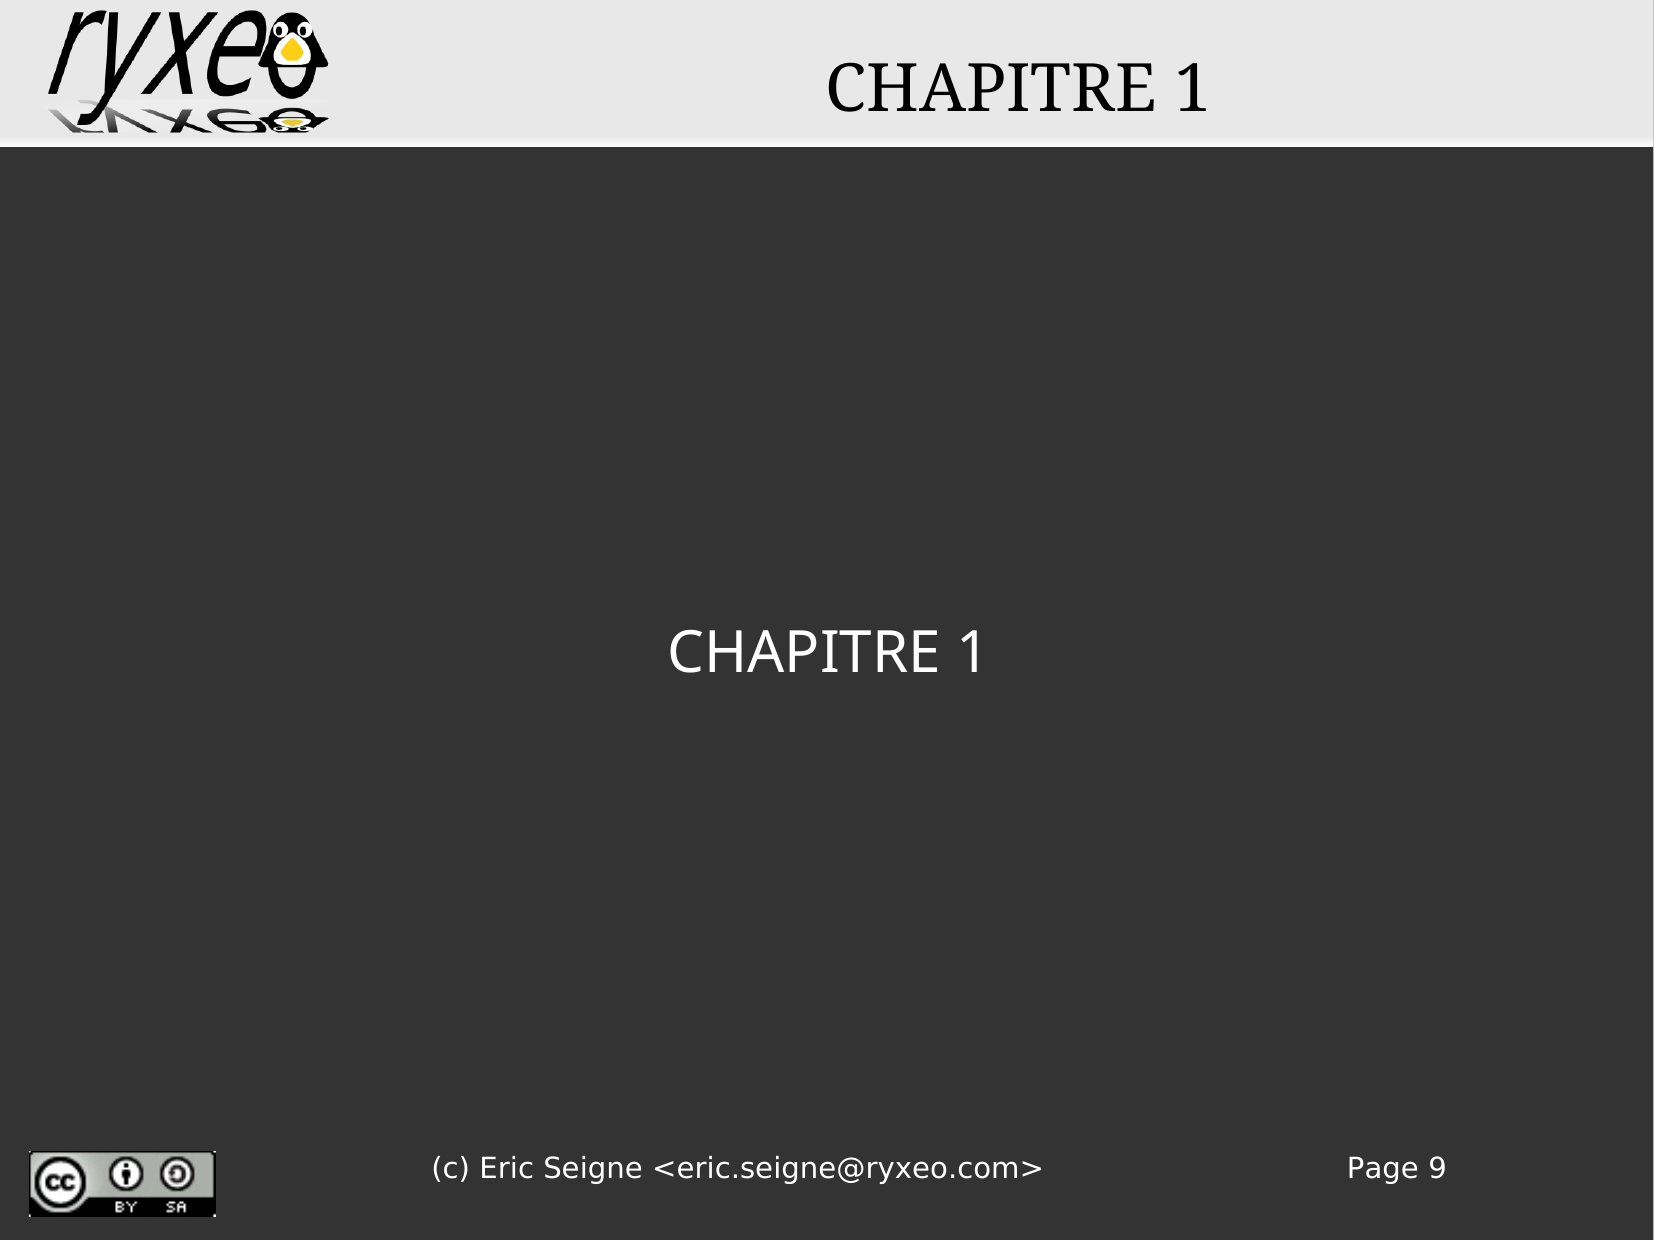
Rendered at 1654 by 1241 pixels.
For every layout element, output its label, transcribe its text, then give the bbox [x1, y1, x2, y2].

title CHAPITRE 1 [442, 29, 1595, 142]
list CHAPITRE 1 [118, 295, 1522, 1117]
picture [29, 1151, 216, 1217]
picture [0, 0, 1654, 147]
